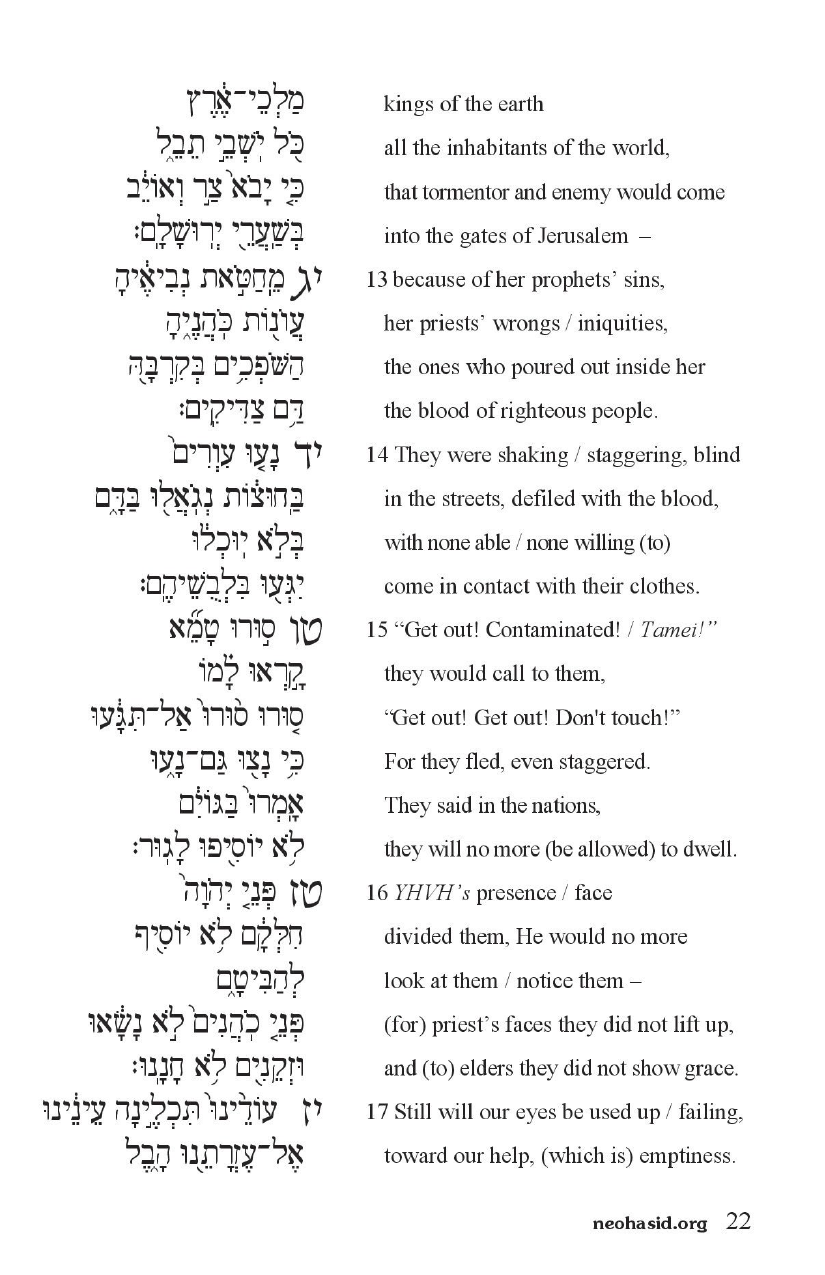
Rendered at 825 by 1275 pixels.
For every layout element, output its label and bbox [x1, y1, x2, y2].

text_box [0, 0, 825, 1275]
